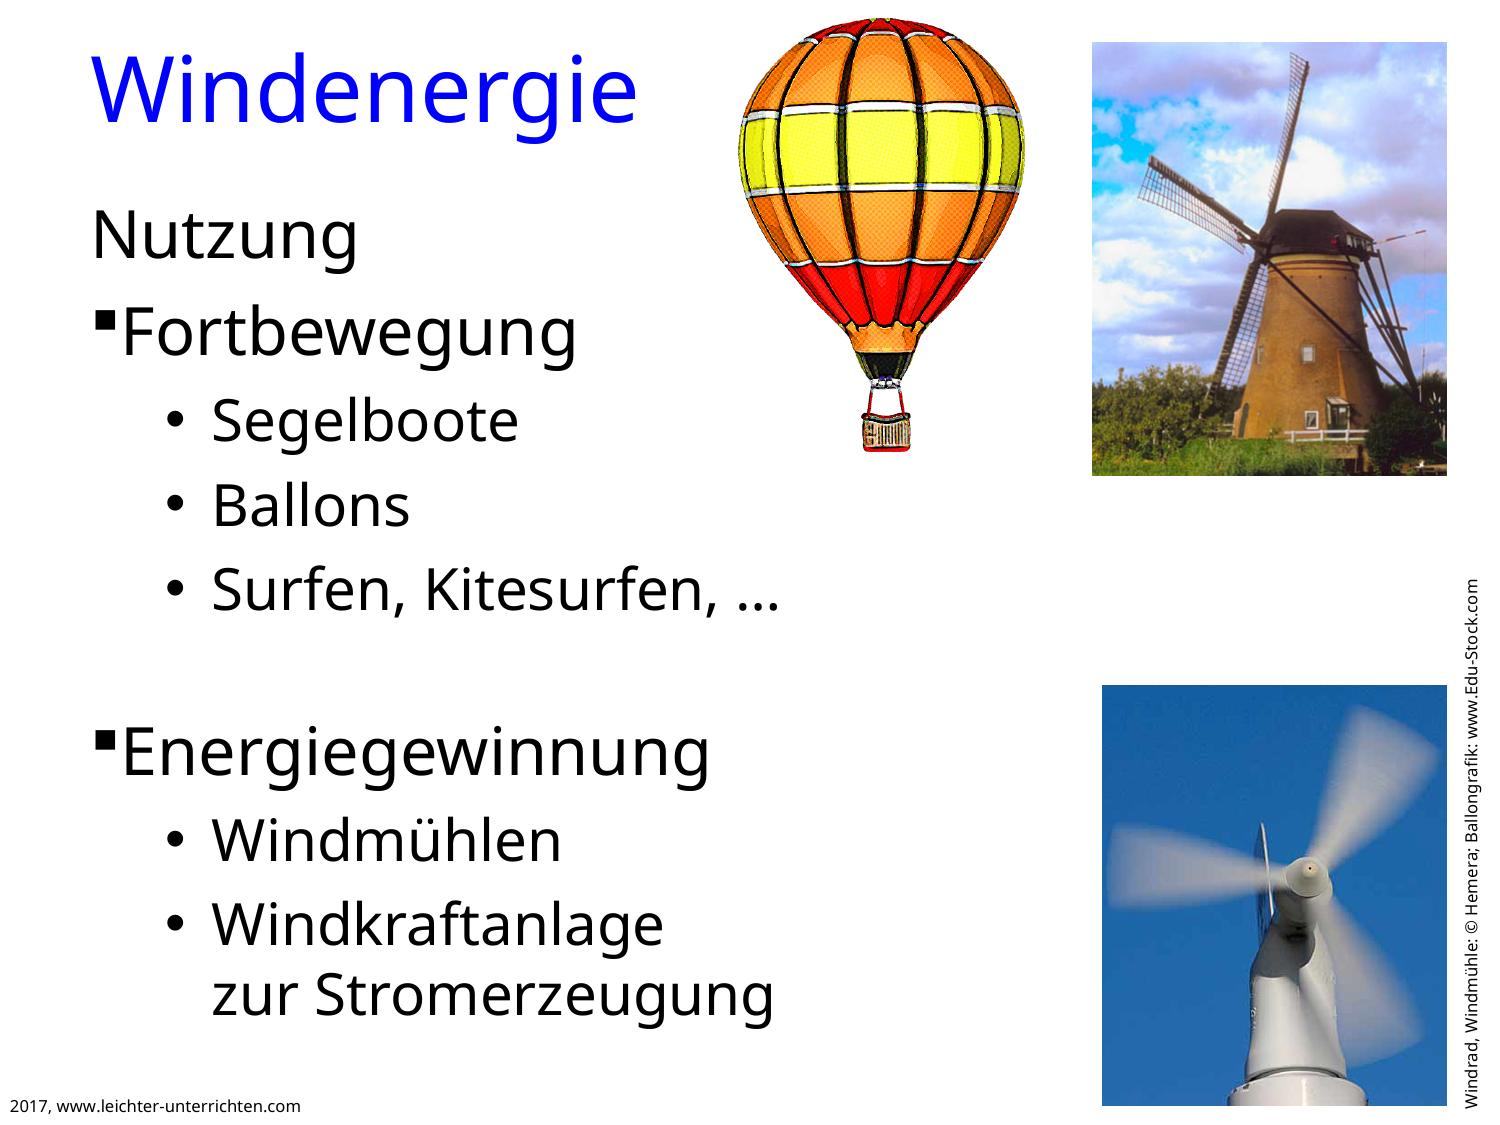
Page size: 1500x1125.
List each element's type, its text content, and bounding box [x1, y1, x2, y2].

list Nutzung Fortbewegung Segelboote Ballons Surfen, Kitesurfen, … Energiegewinnung Windmühlen Windkraftanlage zur Stromerzeugung [75, 184, 1426, 1059]
picture [1092, 42, 1447, 476]
text_box Windrad, Windmühle: © Hemera; Ballongrafik: www.Edu-Stock.com [1453, 326, 1489, 1124]
picture [738, 18, 1025, 452]
picture [1102, 685, 1447, 1106]
title Windenergie [75, 0, 1426, 173]
